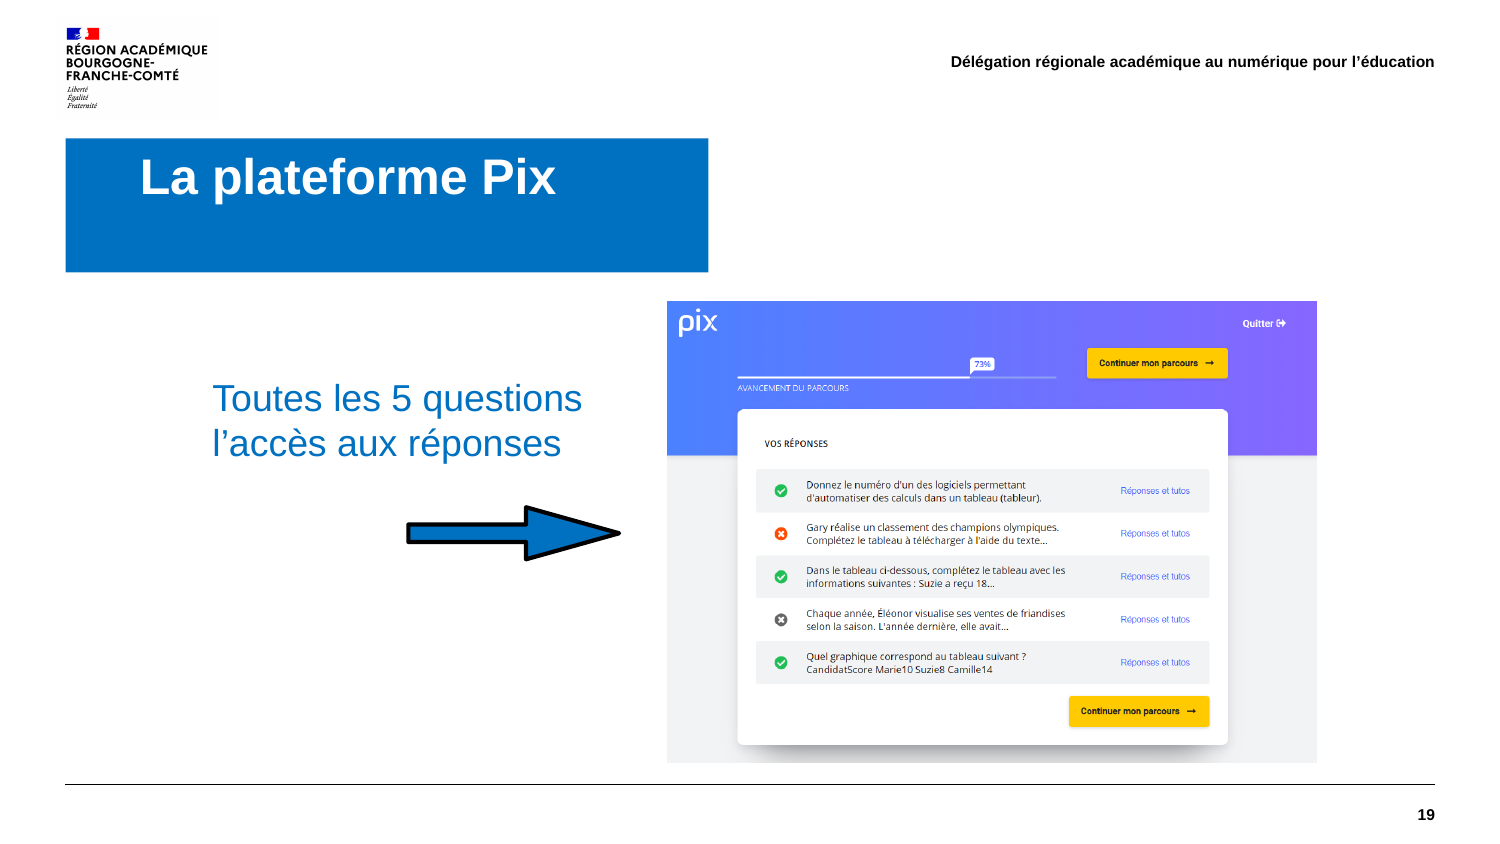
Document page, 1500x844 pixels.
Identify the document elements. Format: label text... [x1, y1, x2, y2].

picture [55, 16, 219, 120]
picture [667, 301, 1317, 763]
list La plateforme Pix [65, 138, 709, 273]
text_box [408, 529, 620, 560]
footer Délégation régionale académique au numérique pour l’éducation [470, 32, 1436, 92]
slide_number <numéro> [1213, 784, 1436, 844]
text_box Toutes les 5 questions l’accès aux réponses [204, 301, 607, 536]
